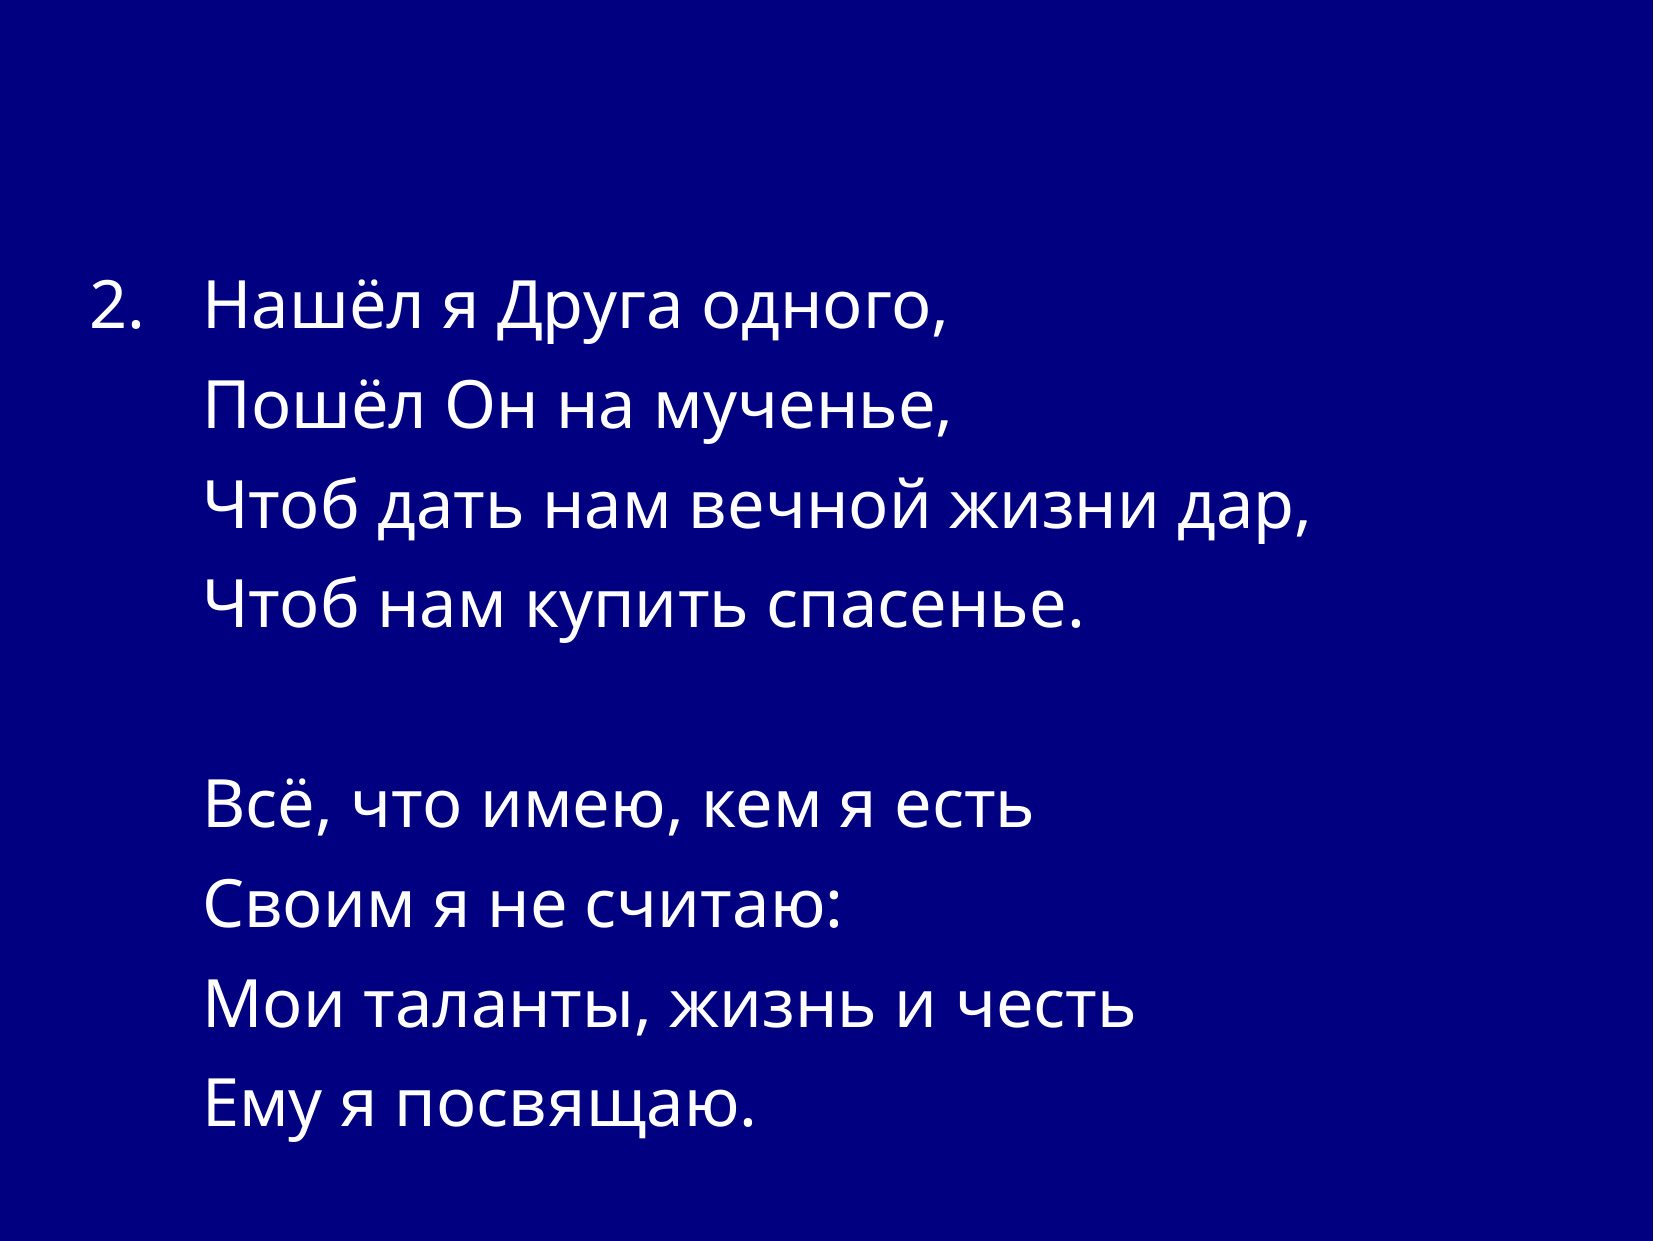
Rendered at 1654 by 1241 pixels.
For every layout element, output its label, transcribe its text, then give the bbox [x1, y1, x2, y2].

text_box 2. Нашёл я Друга одного, Пошёл Он на мученье, Чтоб дать нам вечной жизни дар, Чтоб нам купить спасенье. Всё, что имею, кем я есть Своим я не считаю: Мои таланты, жизнь и честь Ему я посвящаю. [75, 150, 1576, 1163]
